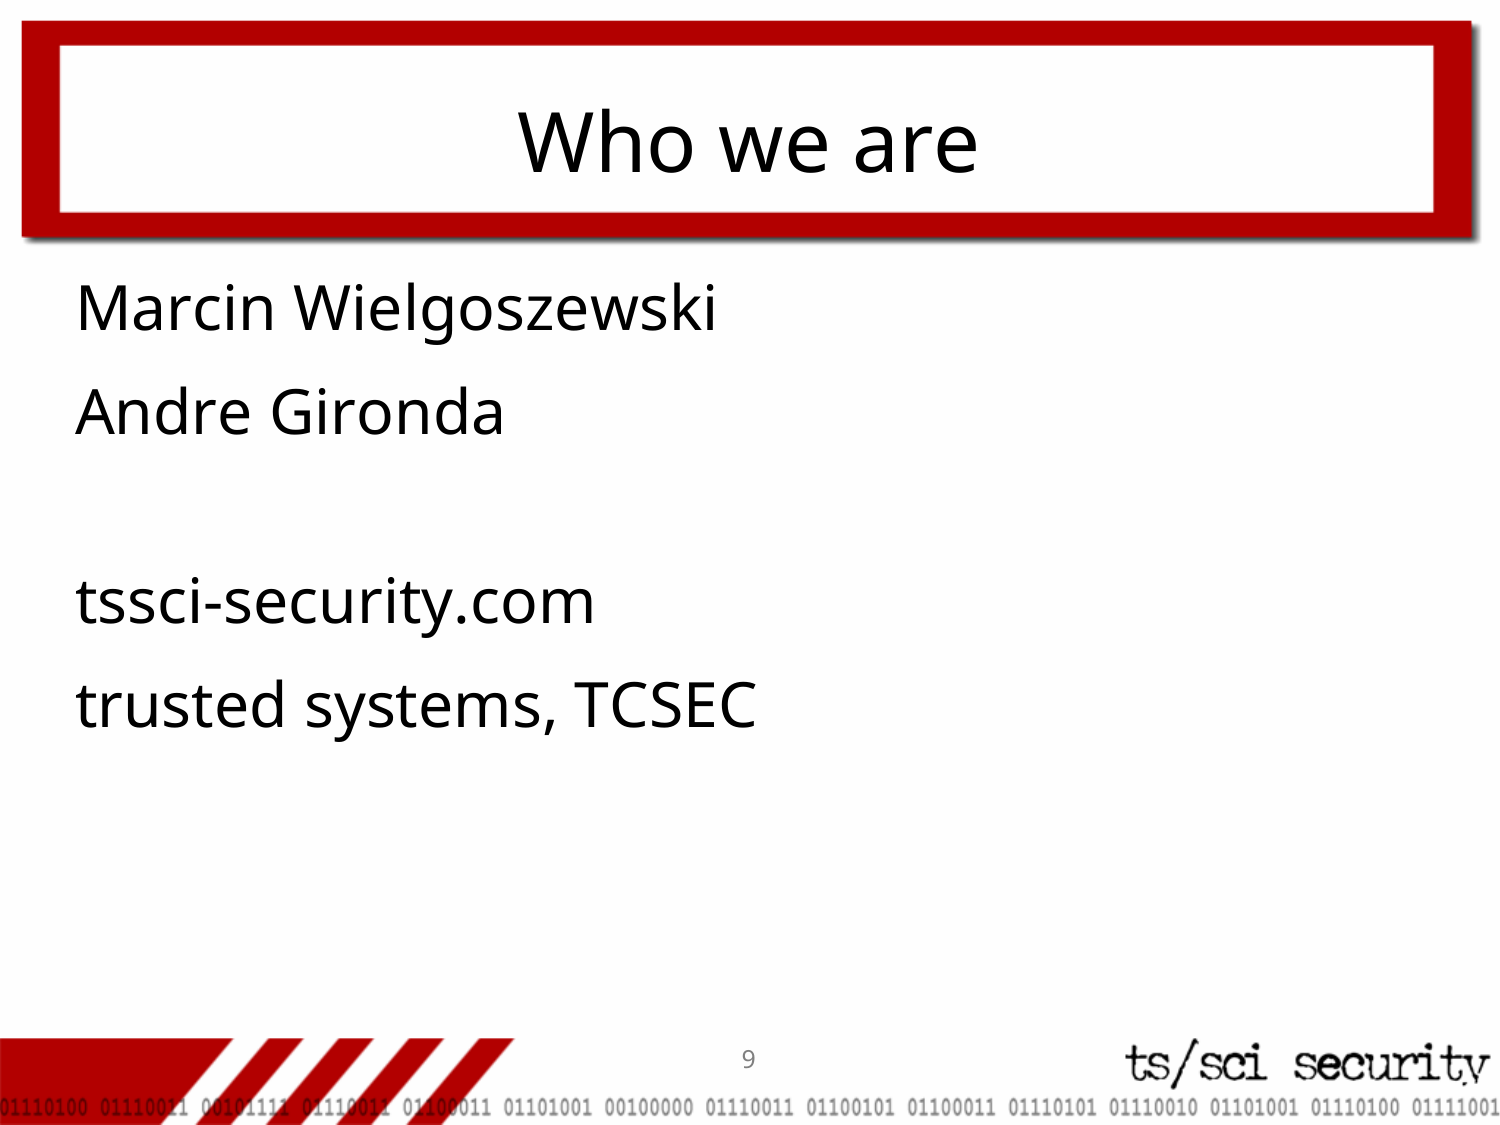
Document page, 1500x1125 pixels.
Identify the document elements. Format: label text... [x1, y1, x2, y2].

picture [0, 0, 1500, 1125]
text_box Who we are [75, 28, 1424, 249]
text_box Marcin Wielgoszewski Andre Gironda tssci-security.com trusted systems, TCSEC [75, 262, 1424, 990]
